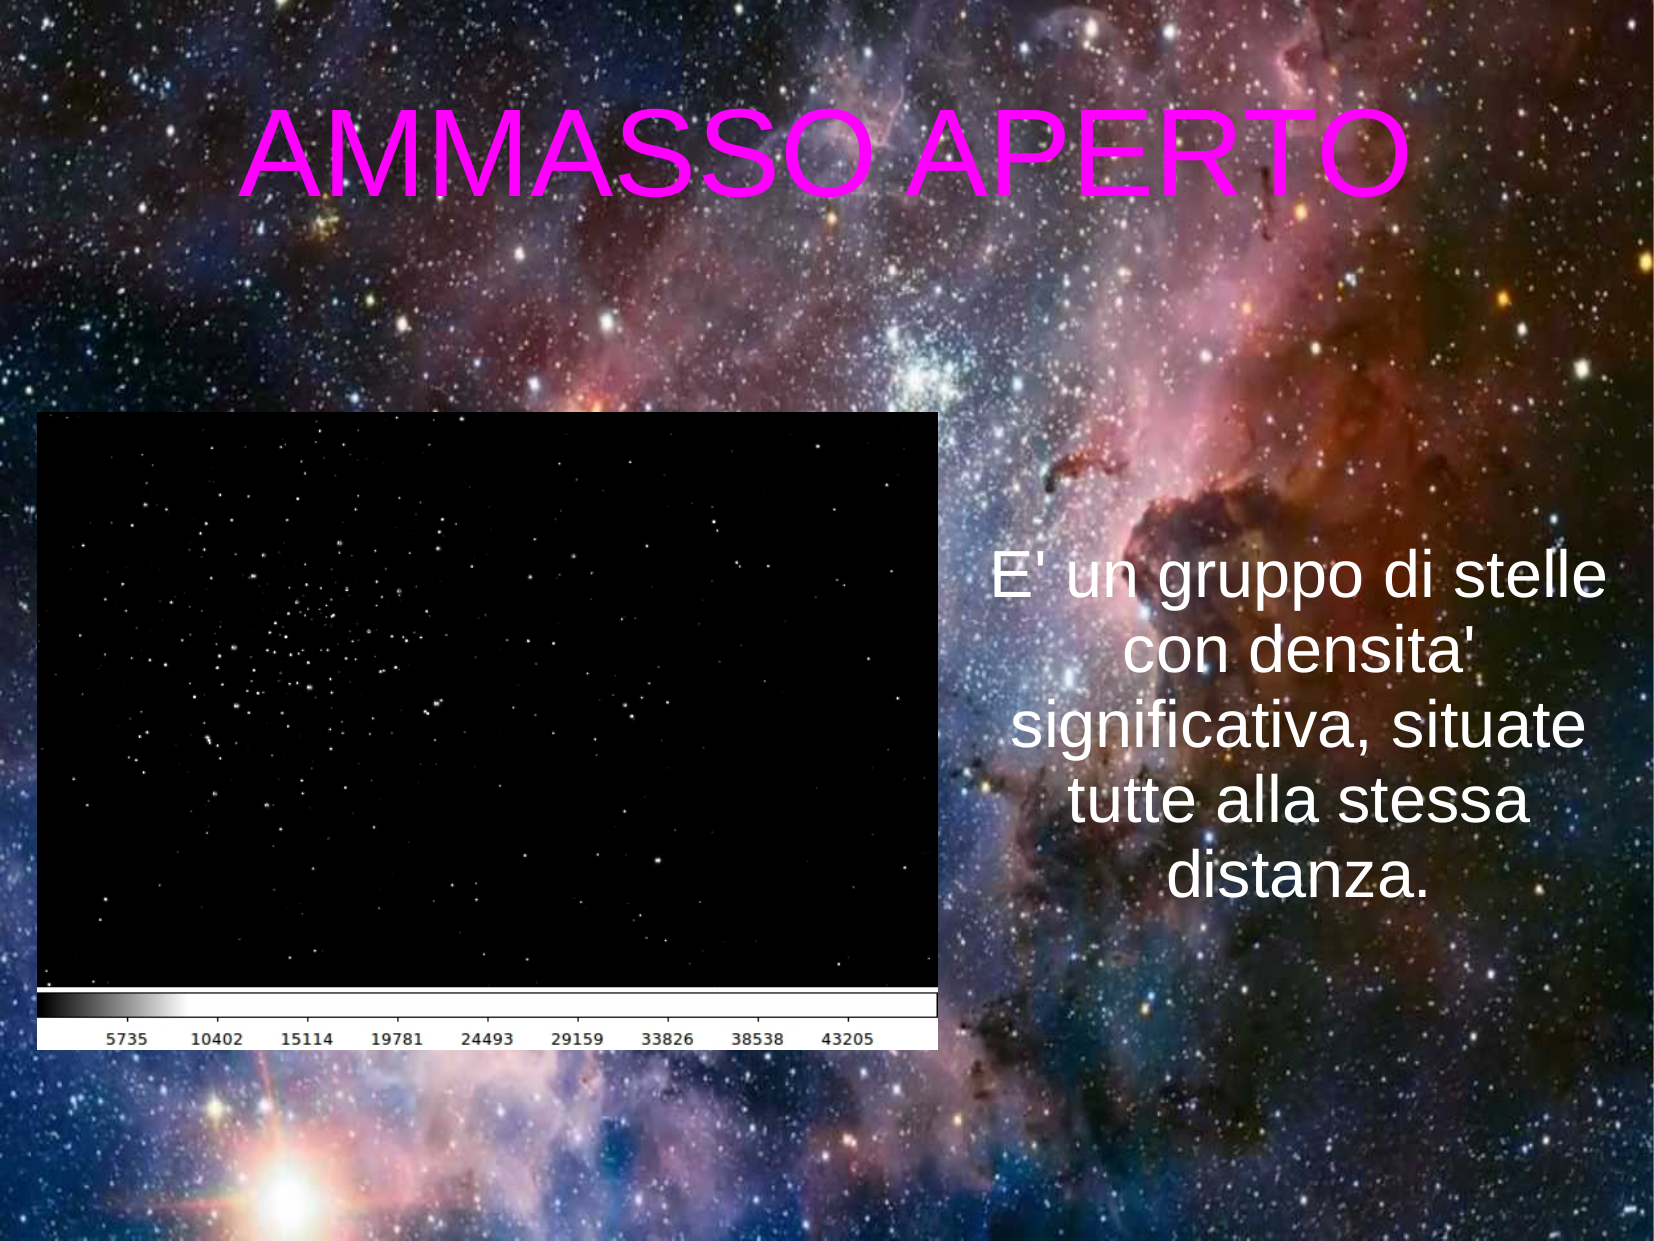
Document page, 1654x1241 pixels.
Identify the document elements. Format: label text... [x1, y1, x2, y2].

subtitle E' un gruppo di stelle con densita' significativa, situate tutte alla stessa distanza. [945, 323, 1654, 1126]
picture [0, 0, 1654, 1241]
title AMMASSO APERTO [82, 56, 1571, 250]
